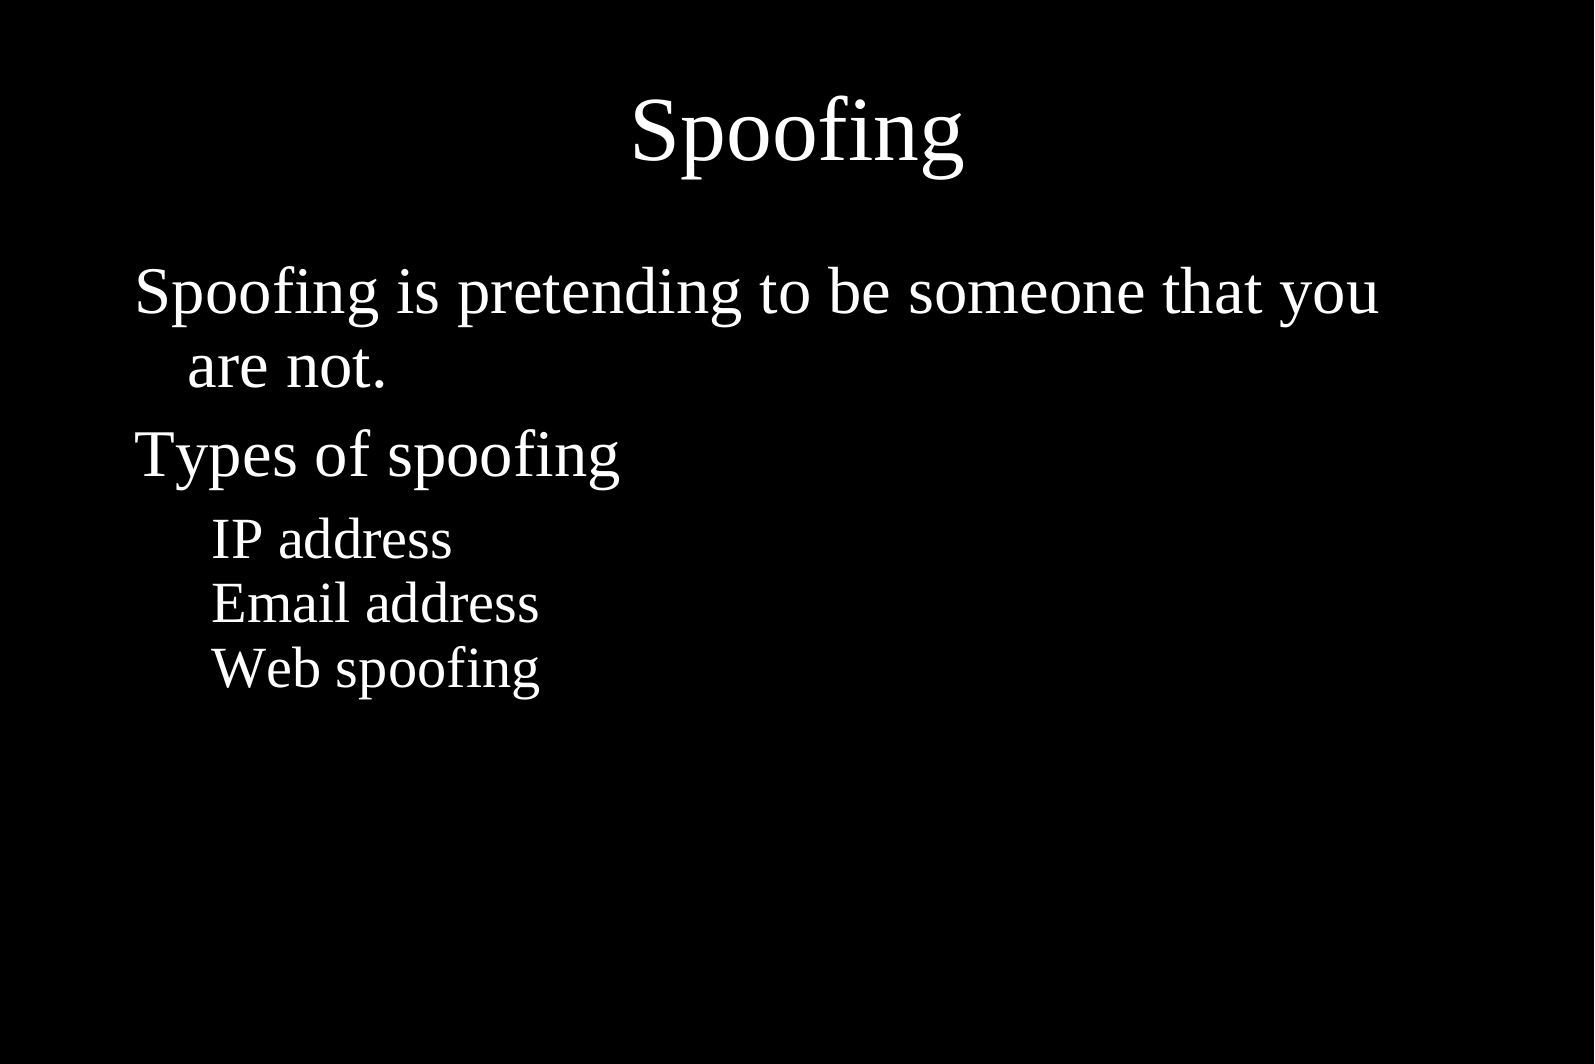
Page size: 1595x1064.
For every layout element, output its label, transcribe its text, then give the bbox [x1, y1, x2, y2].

list Spoofing is pretending to be someone that you are not. Types of spoofing IP address Email address Web spoofing [117, 254, 1479, 1064]
title Spoofing [117, 40, 1479, 219]
